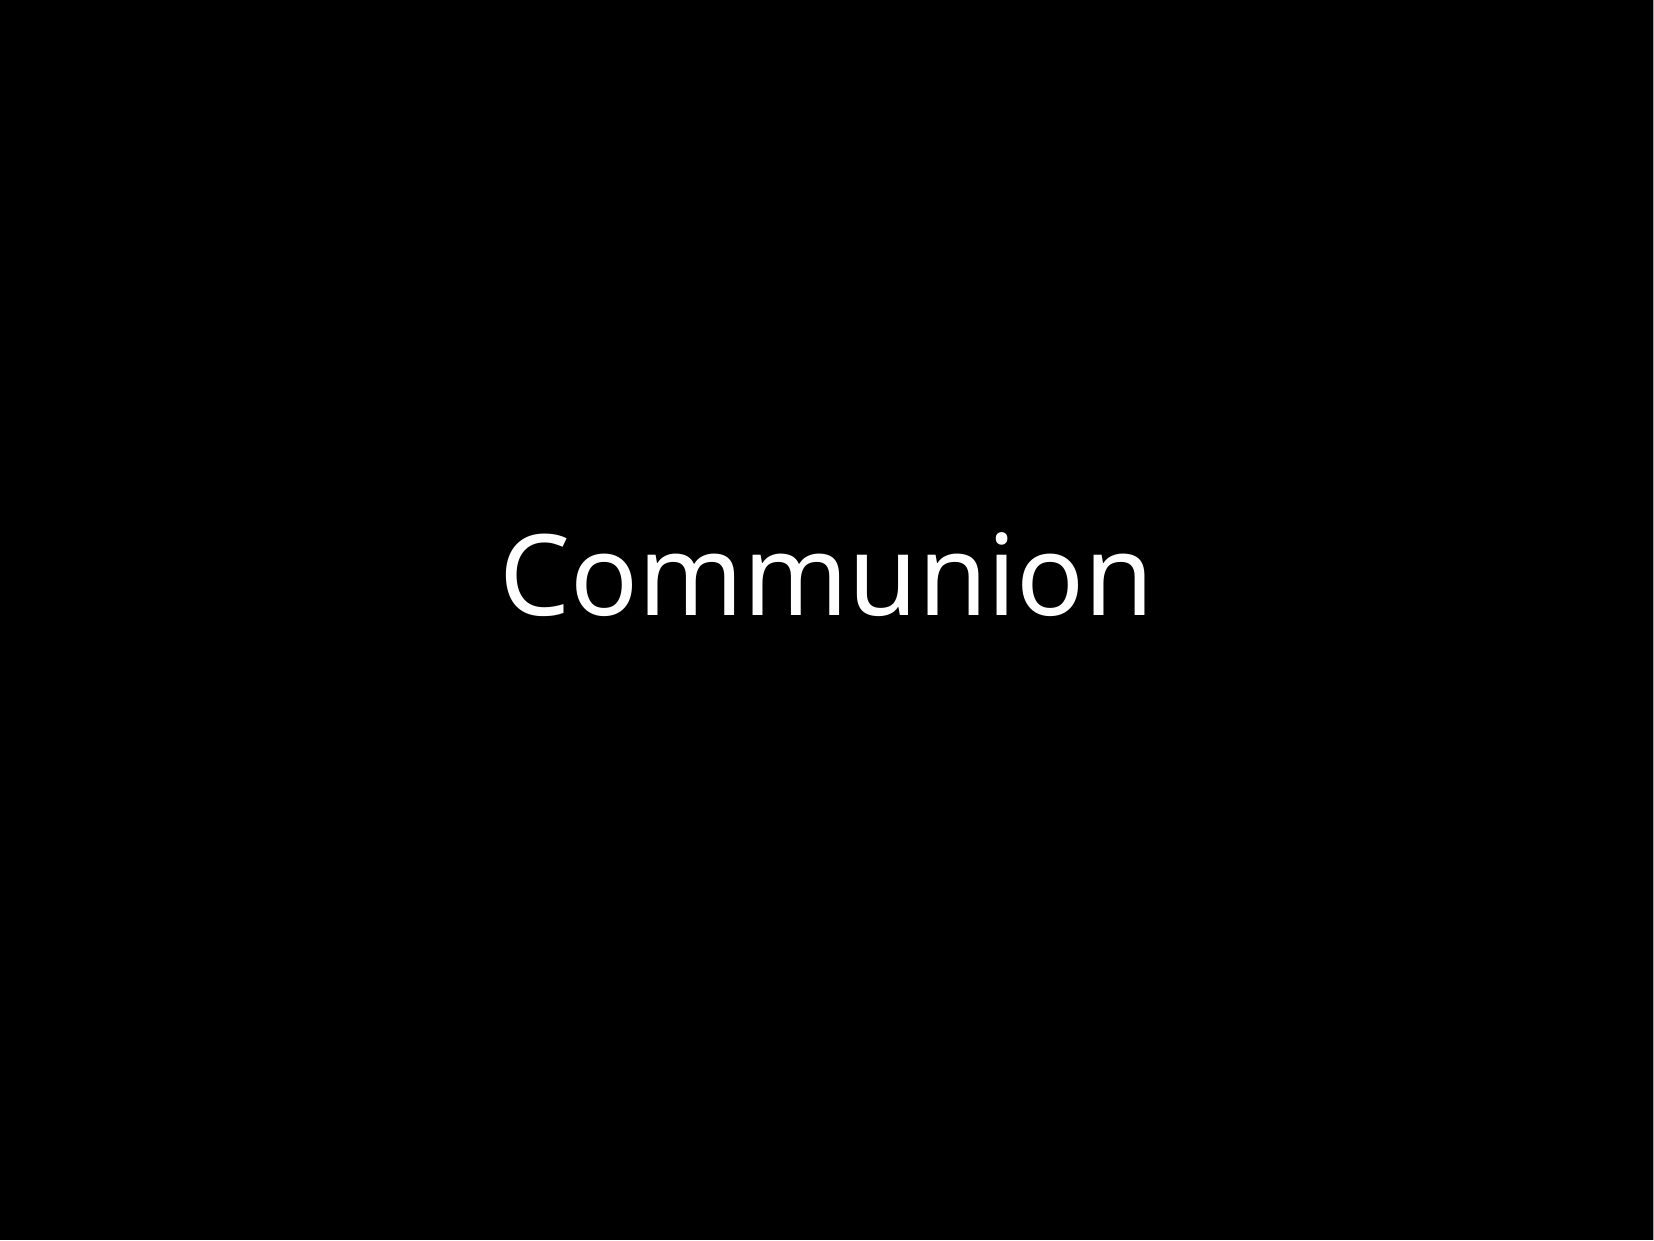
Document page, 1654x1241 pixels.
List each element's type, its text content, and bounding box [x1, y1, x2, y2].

subtitle Communion [82, 35, 1571, 1109]
